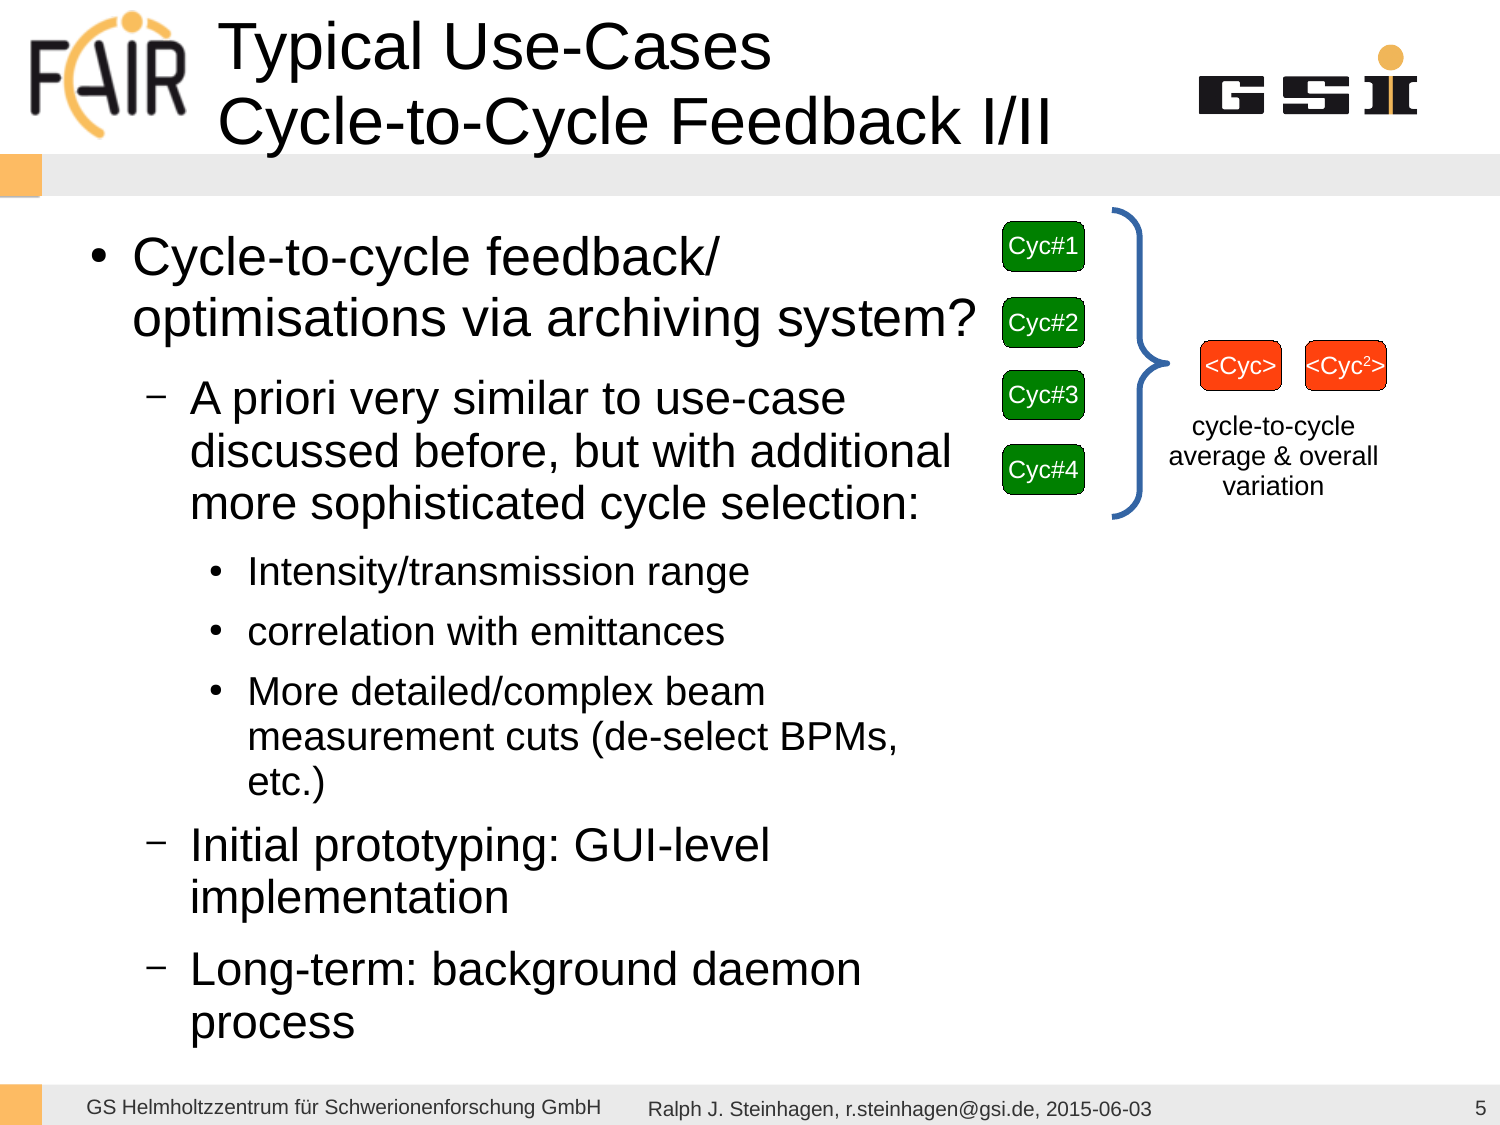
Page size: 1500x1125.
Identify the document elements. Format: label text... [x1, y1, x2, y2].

text_box <Cyc> [1200, 340, 1282, 391]
picture [30, 9, 187, 141]
list Cycle-to-cycle feedback/ optimisations via archiving system? A priori very similar to use-case discussed before, but with additional more sophisticated cycle selection: Intensity/transmission range correlation with emittances More detailed/complex beam measurement cuts (de-select BPMs, etc.) Initial prototyping: GUI-level implementation Long-term: background daemon process [75, 226, 980, 1050]
text_box Cyc#1 [1002, 221, 1085, 272]
picture [1197, 42, 1419, 117]
title Typical Use-Cases Cycle-to-Cycle Feedback I/II [217, 9, 1109, 159]
text_box Cyc#3 [1002, 370, 1085, 420]
text_box Cyc#4 [1002, 444, 1085, 495]
text_box Cyc#2 [1002, 297, 1085, 348]
text_box cycle-to-cycle average & overall variation [1153, 403, 1500, 479]
text_box <Cyc2> [1305, 340, 1387, 391]
